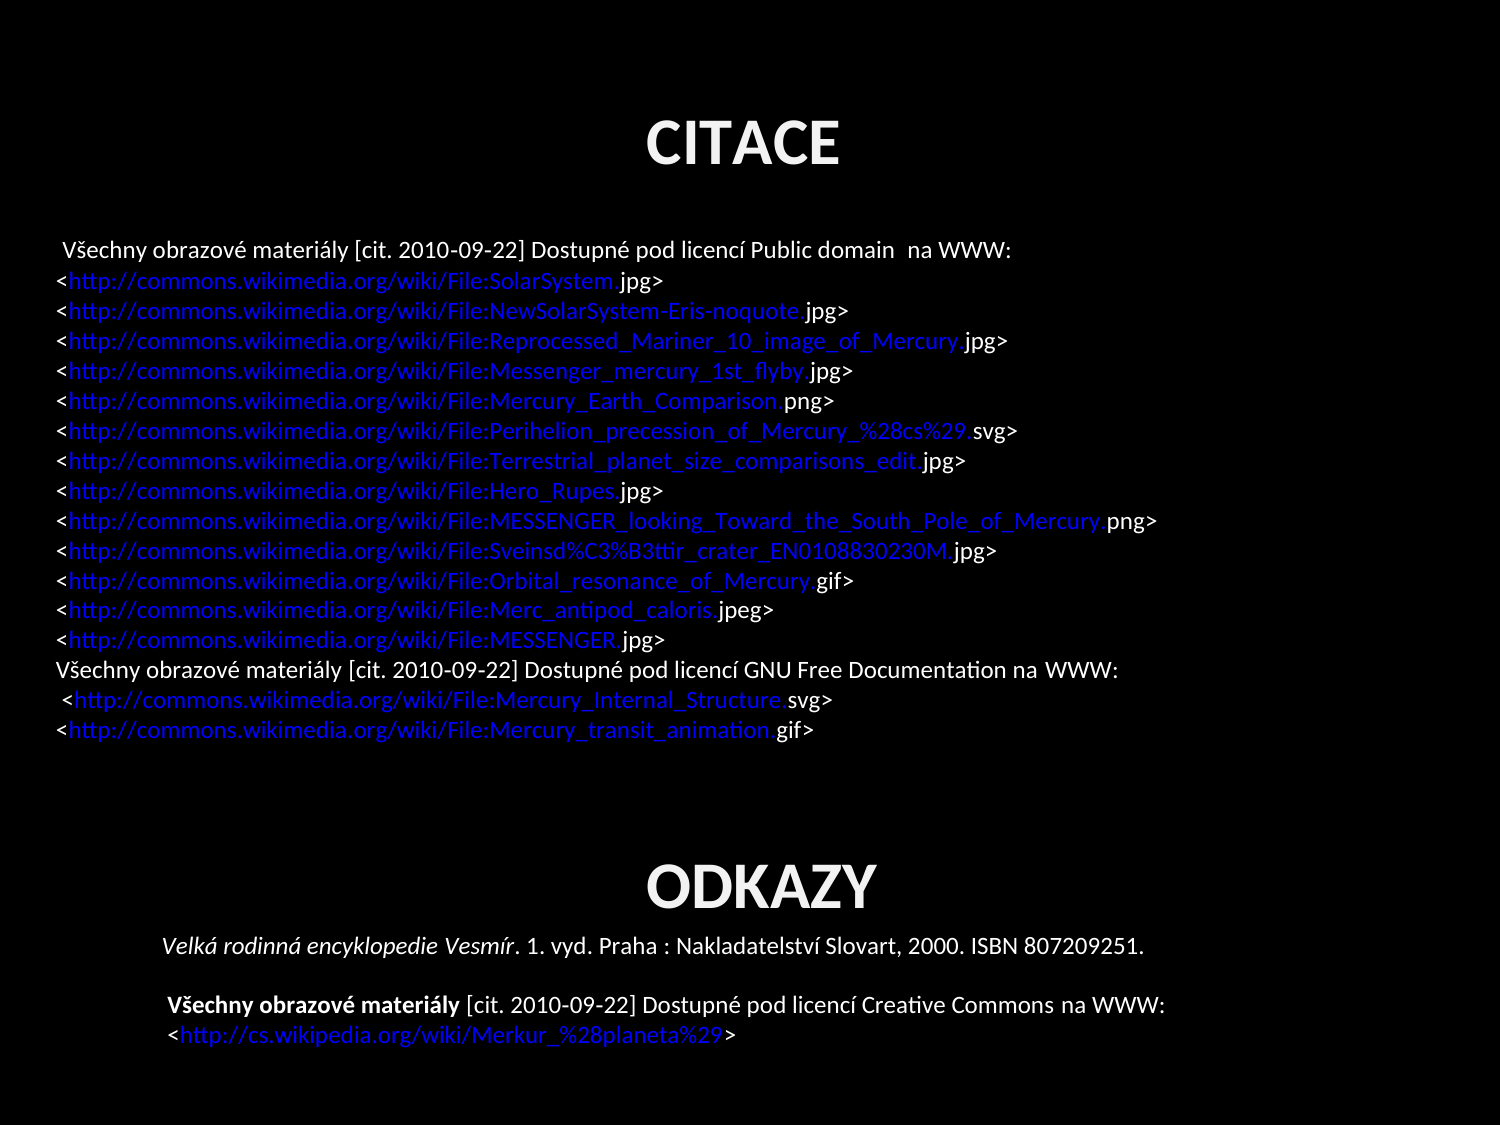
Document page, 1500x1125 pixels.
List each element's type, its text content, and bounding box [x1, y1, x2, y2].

text_box Velká rodinná encyklopedie Vesmír. 1. vyd. Praha : Nakladatelství Slovart, 2000. ISBN 807209251. Všechny obrazové materiály [cit. 2010-09-22] Dostupné pod licencí Creative Commons na WWW: <http://cs.wikipedia.org/wiki/Merkur_%28planeta%29> [146, 921, 1181, 1057]
text_box ODKAZY [631, 834, 893, 921]
text_box CITACE [632, 90, 857, 186]
text_box Všechny obrazové materiály [cit. 2010-09-22] Dostupné pod licencí Public domain na WWW: <http://commons.wikimedia.org/wiki/File:SolarSystem.jpg> <http://commons.wikimedia.org/wiki/File:NewSolarSystem-Eris-noquote.jpg> <http://commons.wikimedia.org/wiki/File:Reprocessed_Mariner_10_image_of_Mercury.jpg> <http://commons.wikimedia.org/wiki/File:Messenger_mercury_1st_flyby.jpg> <http://commons.wikimedia.org/wiki/File:Mercury_Earth_Comparison.png> <http://commons.wikimedia.org/wiki/File:Perihelion_precession_of_Mercury_%28cs%29.svg> <http://commons.wikimedia.org/wiki/File:Terrestrial_planet_size_comparisons_edit.jpg> <http://commons.wikimedia.org/wiki/File:Hero_Rupes.jpg> <http://commons.wikimedia.org/wiki/File:MESSENGER_looking_Toward_the_South_Pole_of_Mercury.png> <http://commons.wikimedia.org/wiki/File:Sveinsd%C3%B3ttir_crater_EN0108830230M.jpg> <http://commons.wikimedia.org/wiki/File:Orbital_resonance_of_Mercury.gif> <http://commons.wikimedia.org/wiki/File:Merc_antipod_caloris.jpeg> <http://commons.wikimedia.org/wiki/File:MESSENGER.jpg> Všechny obrazové materiály [cit. 2010-09-22] Dostupné pod licencí GNU Free Documentation na WWW: <http://commons.wikimedia.org/wiki/File:Mercury_Internal_Structure.svg> <http://commons.wikimedia.org/wiki/File:Mercury_transit_animation.gif> [41, 221, 1453, 752]
